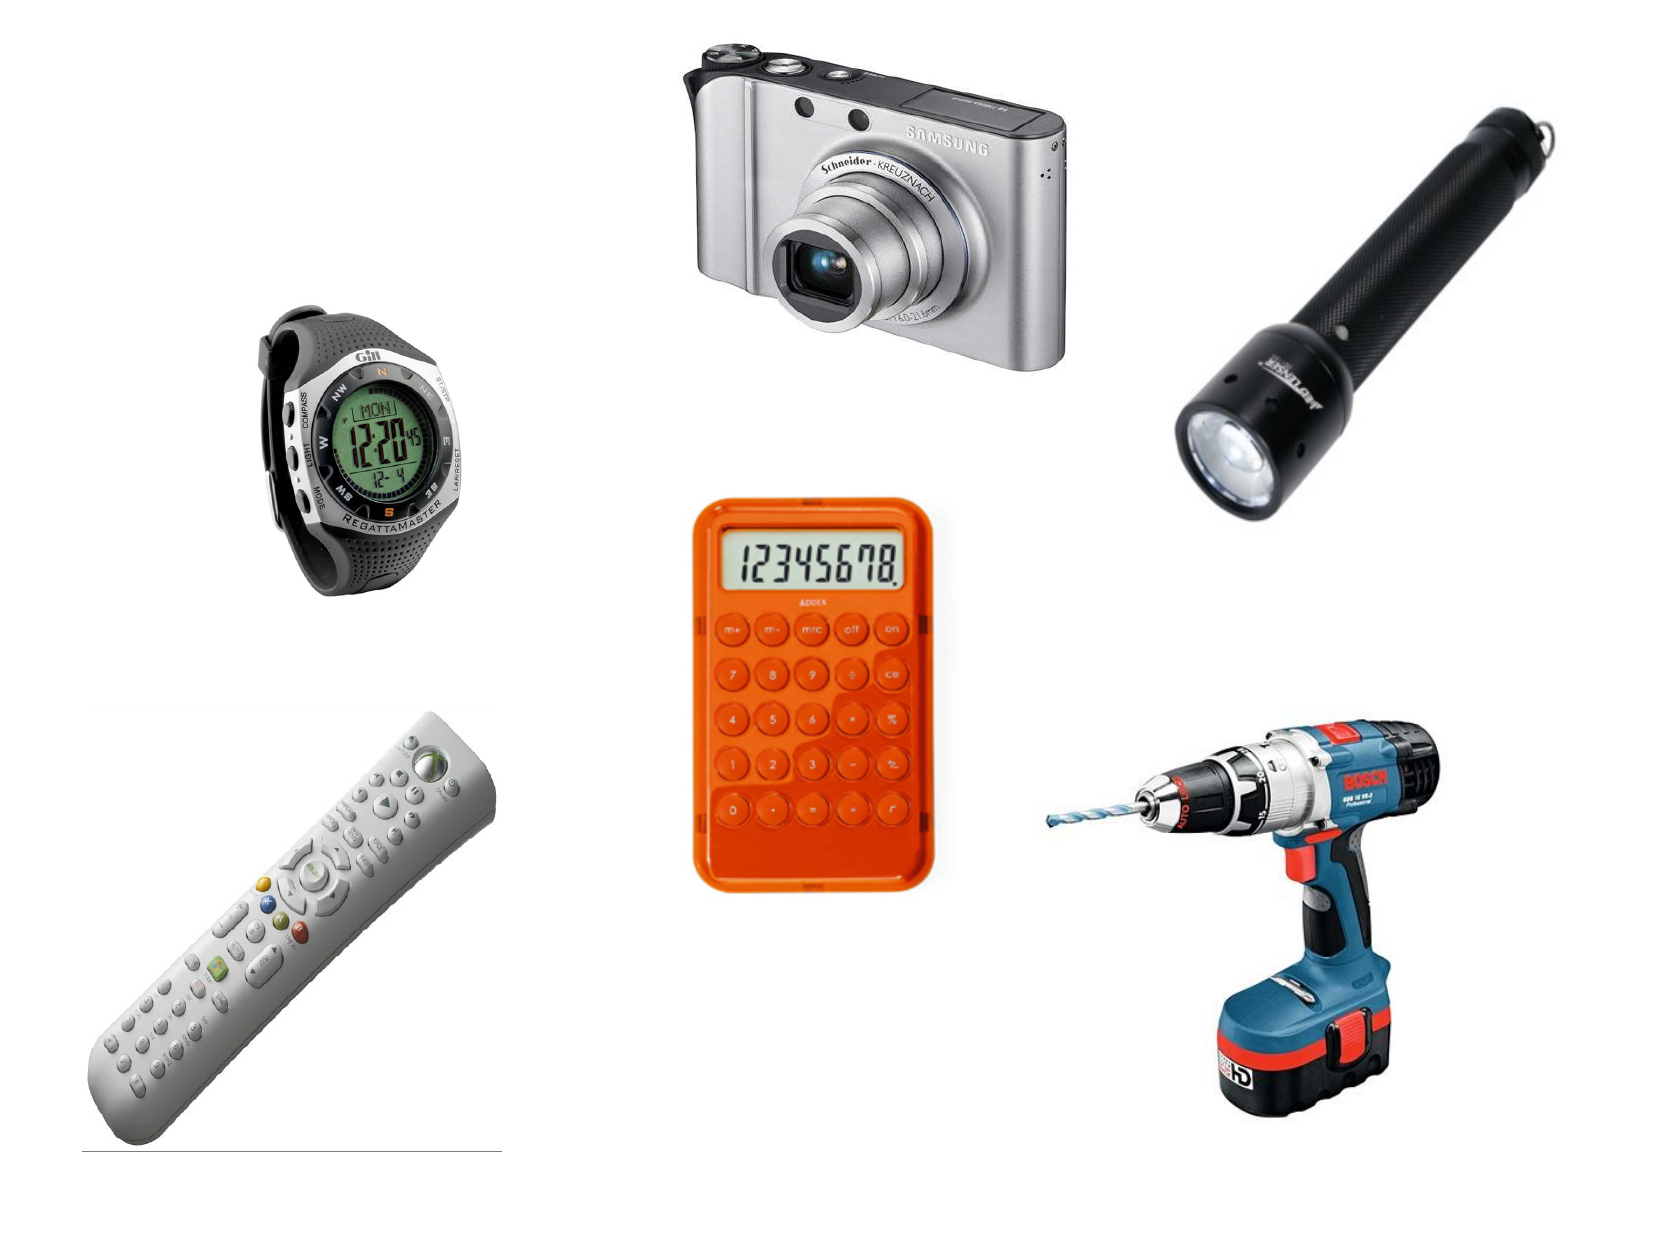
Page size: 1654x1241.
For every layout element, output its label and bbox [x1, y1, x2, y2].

picture [206, 295, 502, 605]
picture [82, 708, 502, 1152]
picture [1151, 88, 1565, 532]
picture [679, 29, 1073, 384]
picture [590, 472, 1506, 1182]
